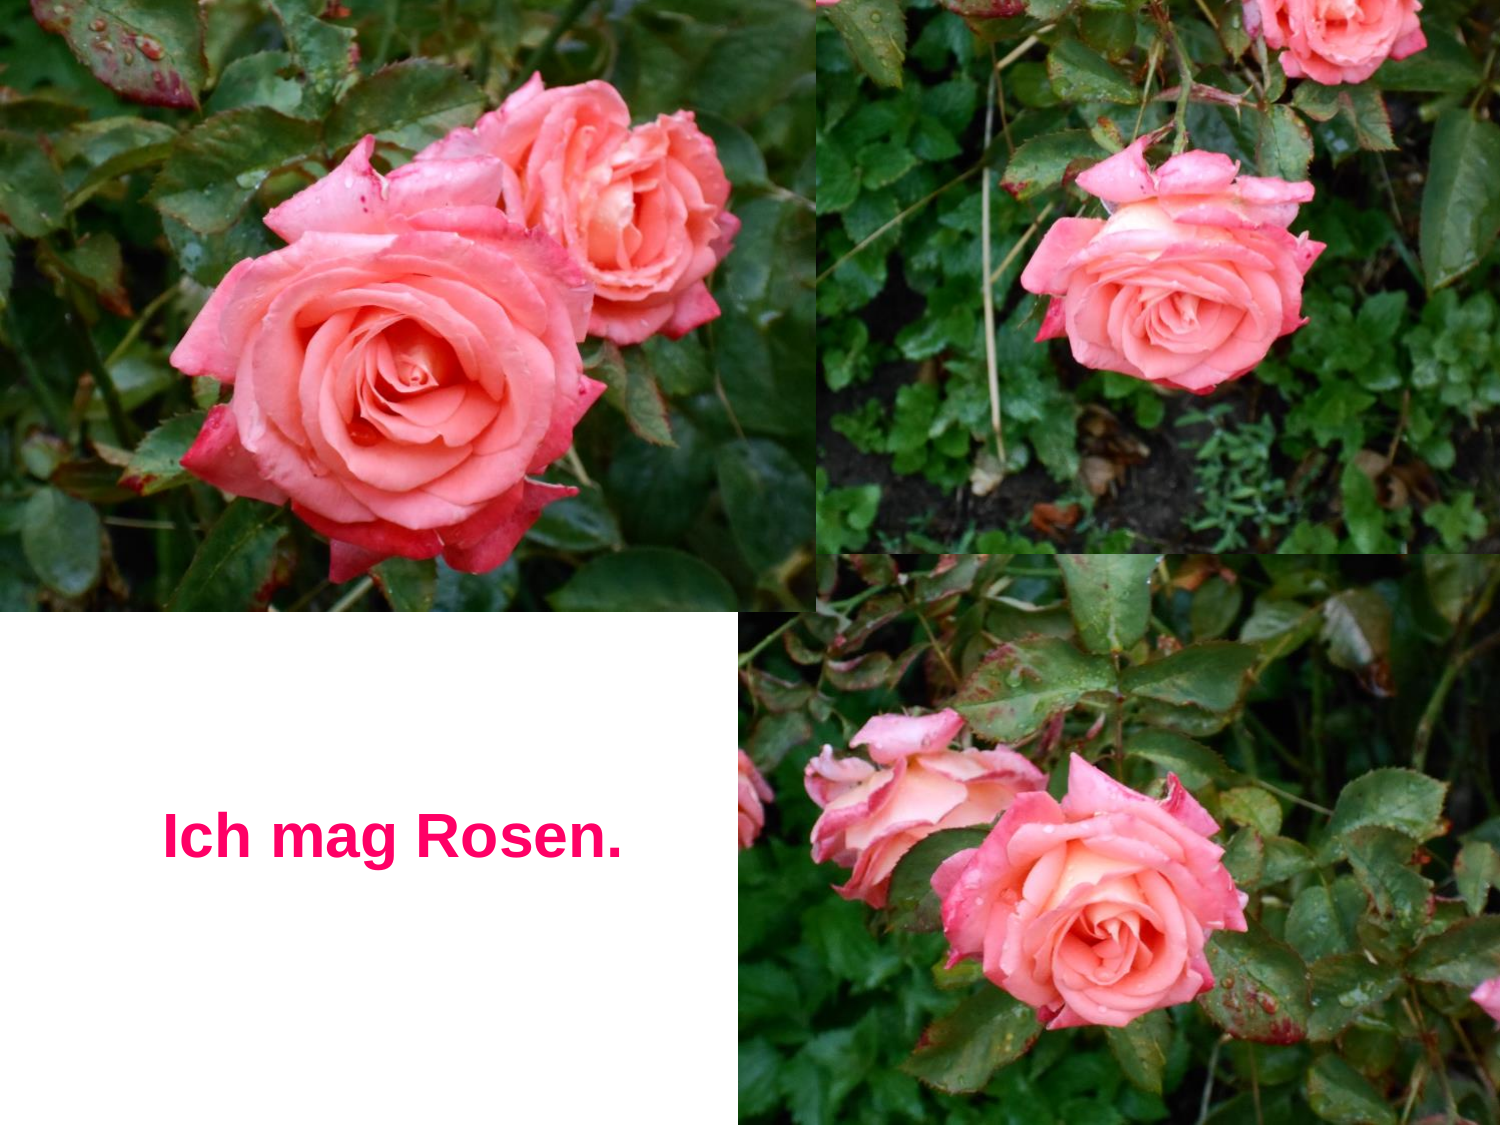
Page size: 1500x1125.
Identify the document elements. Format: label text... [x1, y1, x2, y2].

picture [0, 0, 1500, 1125]
text_box Ich mag Rosen. [148, 786, 640, 878]
